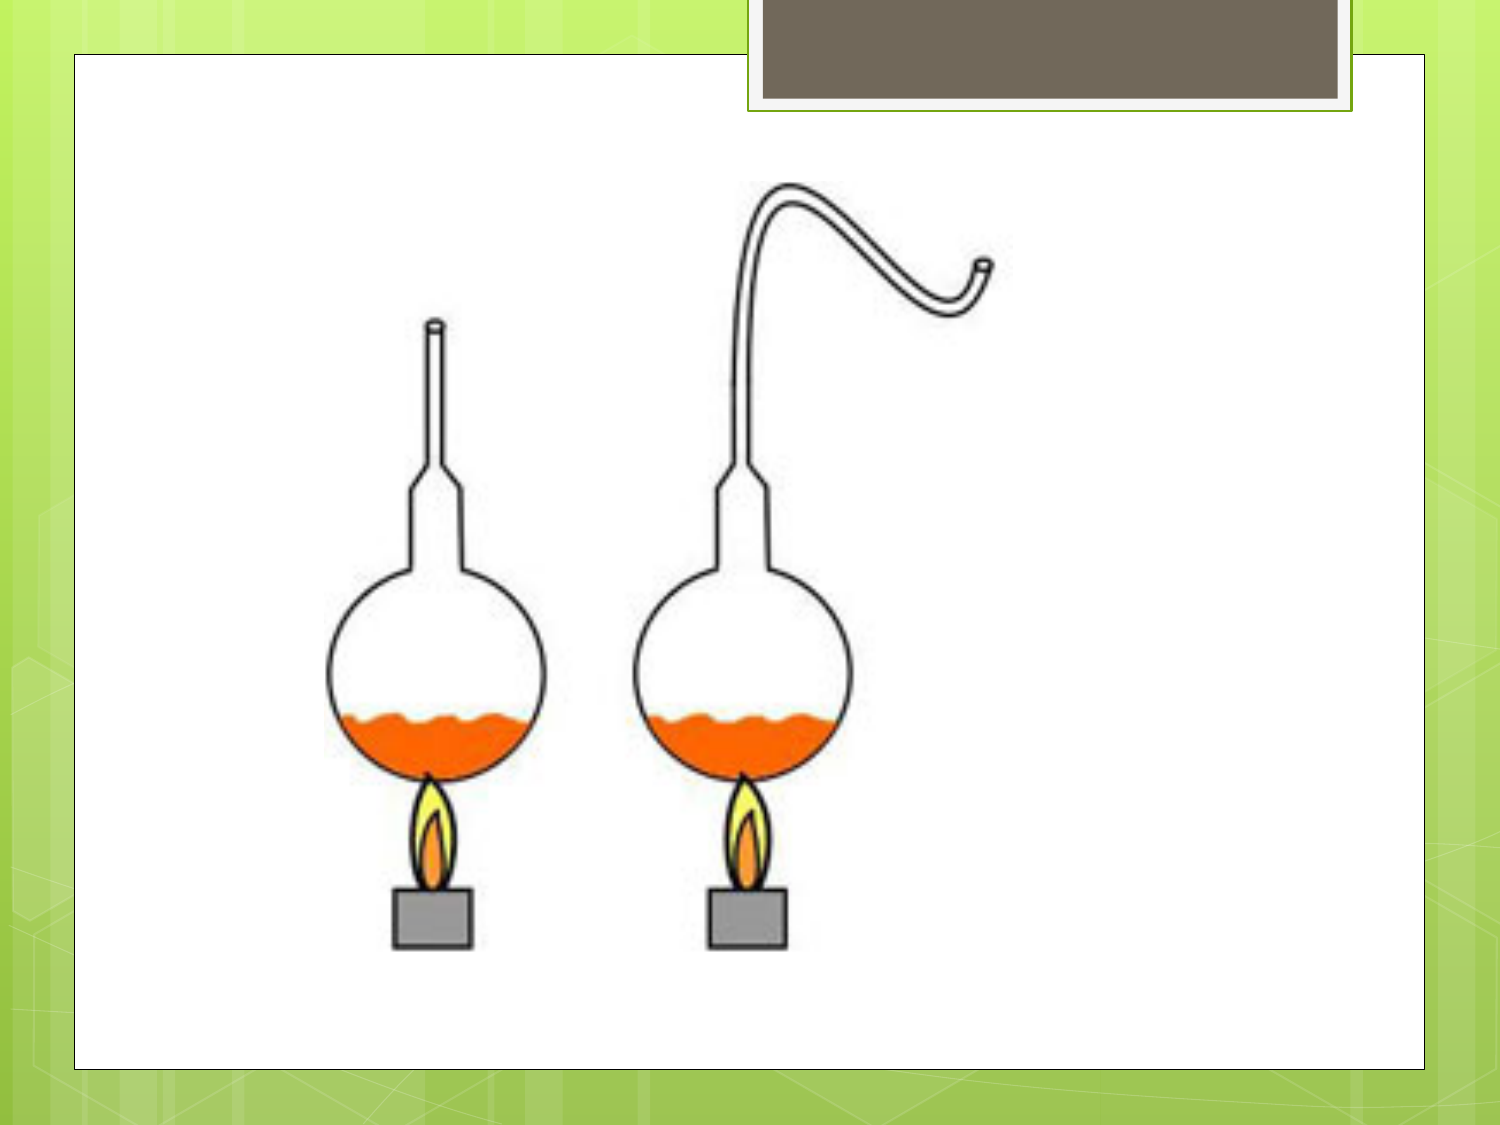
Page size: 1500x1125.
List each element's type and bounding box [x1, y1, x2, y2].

picture [324, 181, 1013, 969]
